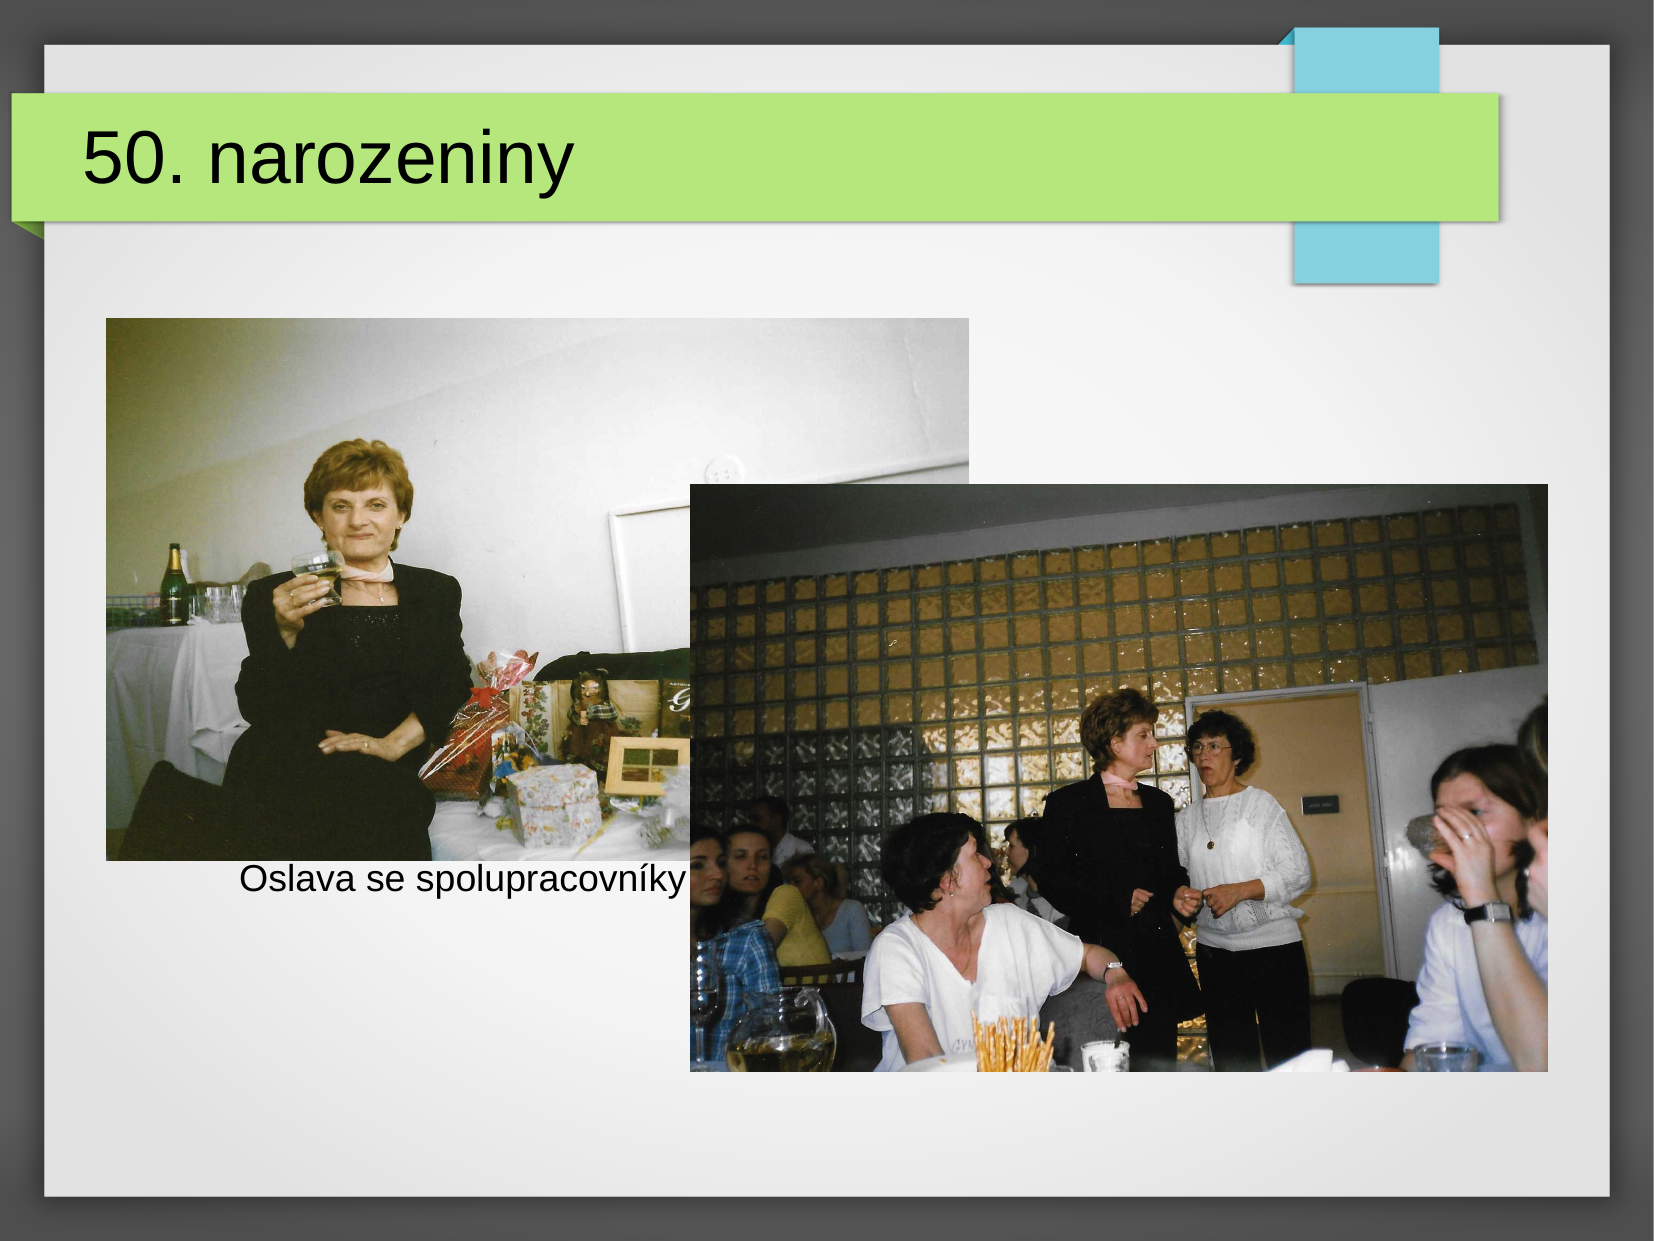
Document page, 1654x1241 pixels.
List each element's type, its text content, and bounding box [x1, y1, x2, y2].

picture [106, 318, 1548, 1072]
text_box Oslava se spolupracovníky [224, 850, 709, 908]
title 50. narozeniny [82, 94, 1264, 213]
